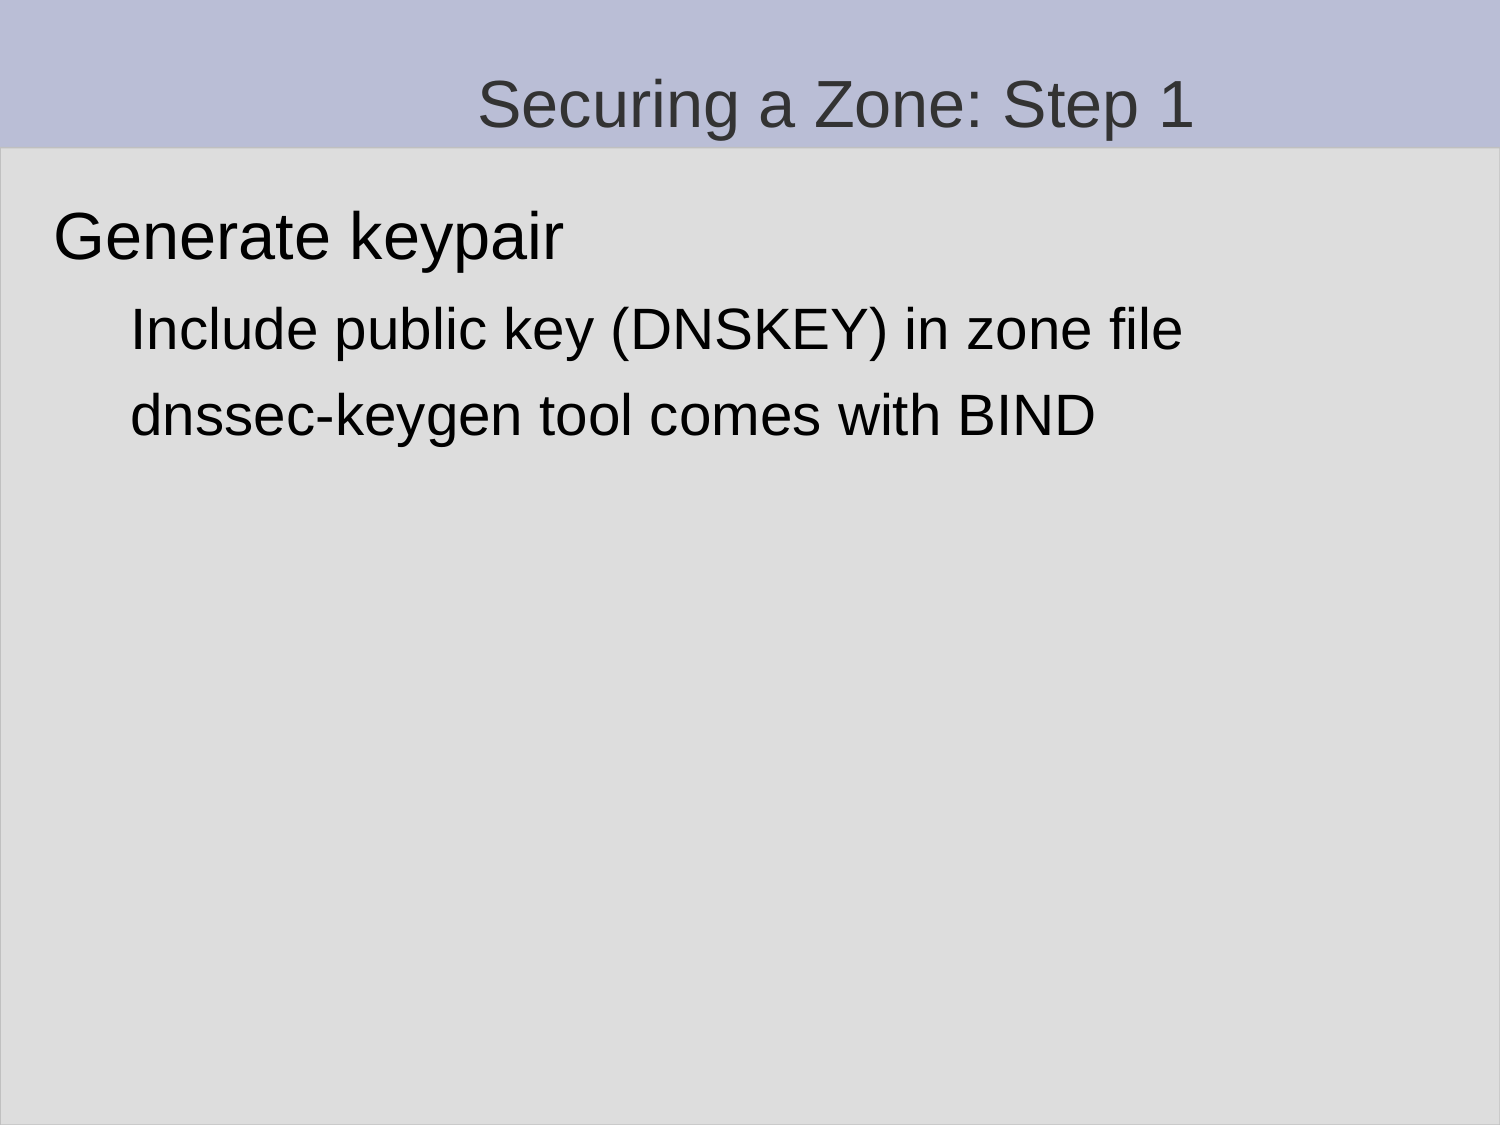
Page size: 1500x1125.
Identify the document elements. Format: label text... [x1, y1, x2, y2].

list Generate keypair Include public key (DNSKEY) in zone file dnssec-keygen tool comes with BIND [21, 191, 1480, 1066]
title Securing a Zone: Step 1 [196, 52, 1477, 157]
